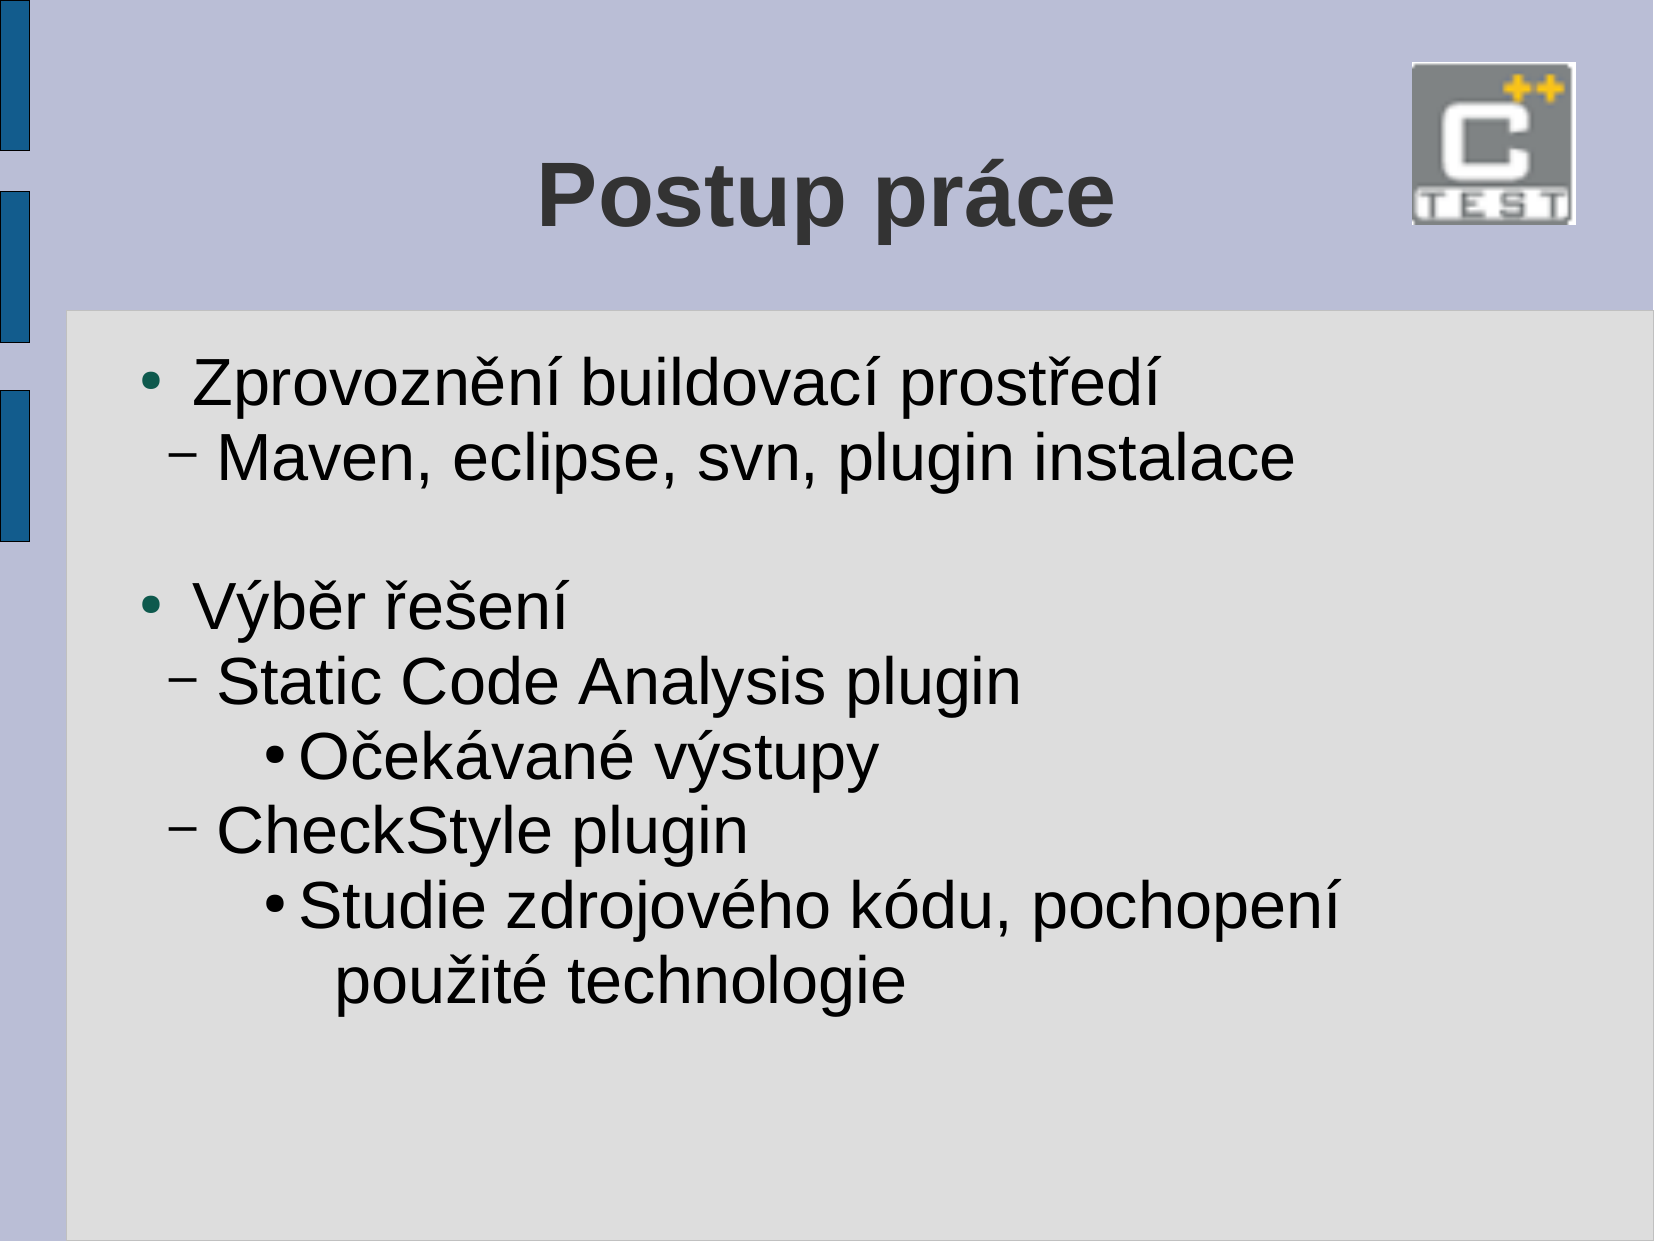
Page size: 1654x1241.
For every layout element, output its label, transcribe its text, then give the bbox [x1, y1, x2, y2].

title Postup práce [121, 98, 1534, 291]
list Zprovoznění buildovací prostředí Maven, eclipse, svn, plugin instalace Výběr řešení Static Code Analysis plugin Očekávané výstupy CheckStyle plugin Studie zdrojového kódu, pochopení použité technologie [121, 344, 1534, 1112]
picture [1412, 62, 1576, 226]
